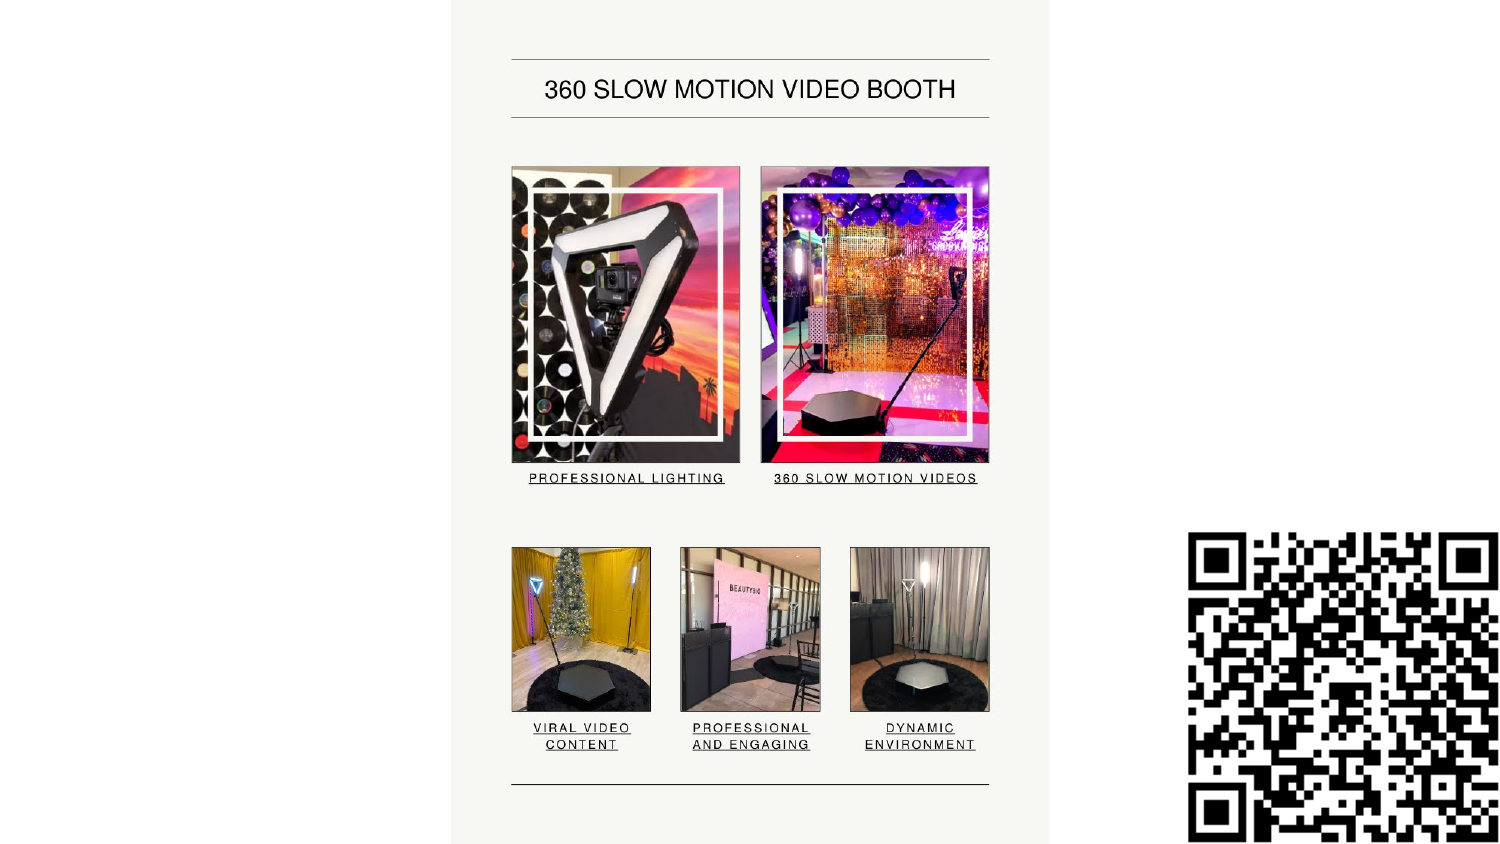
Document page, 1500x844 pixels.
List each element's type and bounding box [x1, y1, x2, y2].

picture [1187, 531, 1500, 844]
picture [451, 0, 1049, 844]
